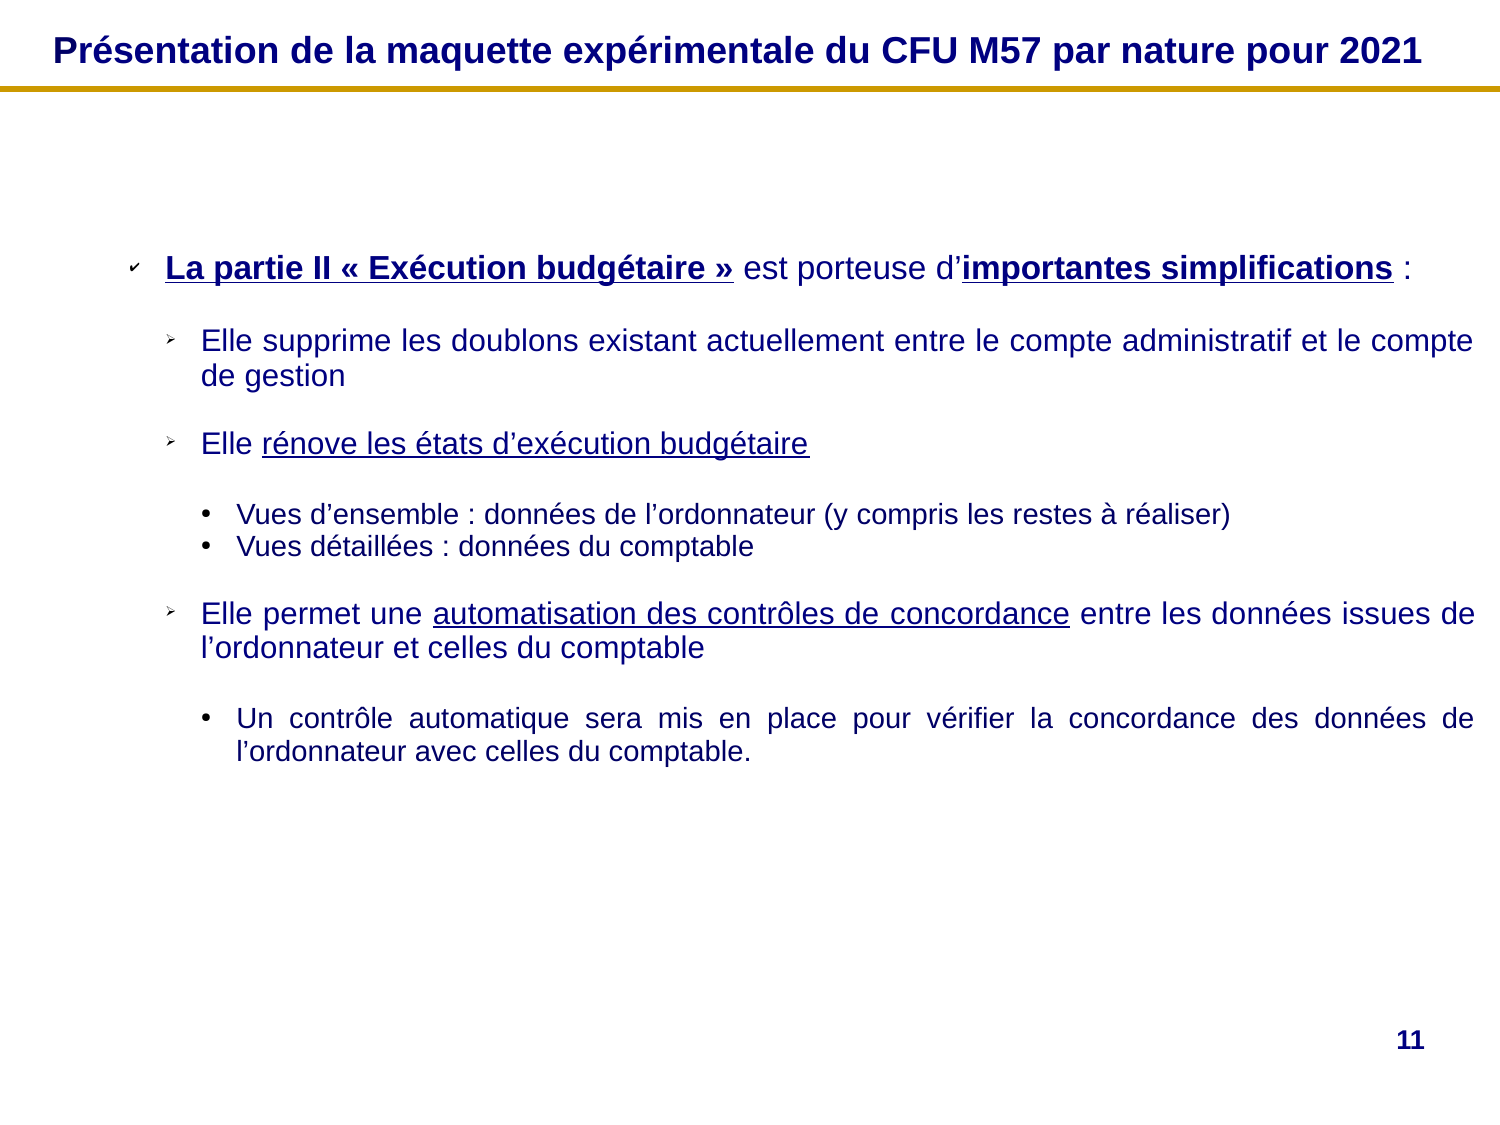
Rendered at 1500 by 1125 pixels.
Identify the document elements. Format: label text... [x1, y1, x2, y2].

title Présentation de la maquette expérimentale du CFU M57 par nature pour 2021 [0, 0, 1489, 101]
text_box La partie II « Exécution budgétaire » est porteuse d’importantes simplifications : Elle supprime les doublons existant actuellement entre le compte administratif et le compte de gestion Elle rénove les états d’exécution budgétaire Vues d’ensemble : données de l’ordonnateur (y compris les restes à réaliser) Vues détaillées : données du comptable Elle permet une automatisation des contrôles de concordance entre les données issues de l’ordonnateur et celles du comptable Un contrôle automatique sera mis en place pour vérifier la concordance des données de l’ordonnateur avec celles du comptable. [94, 212, 1477, 875]
